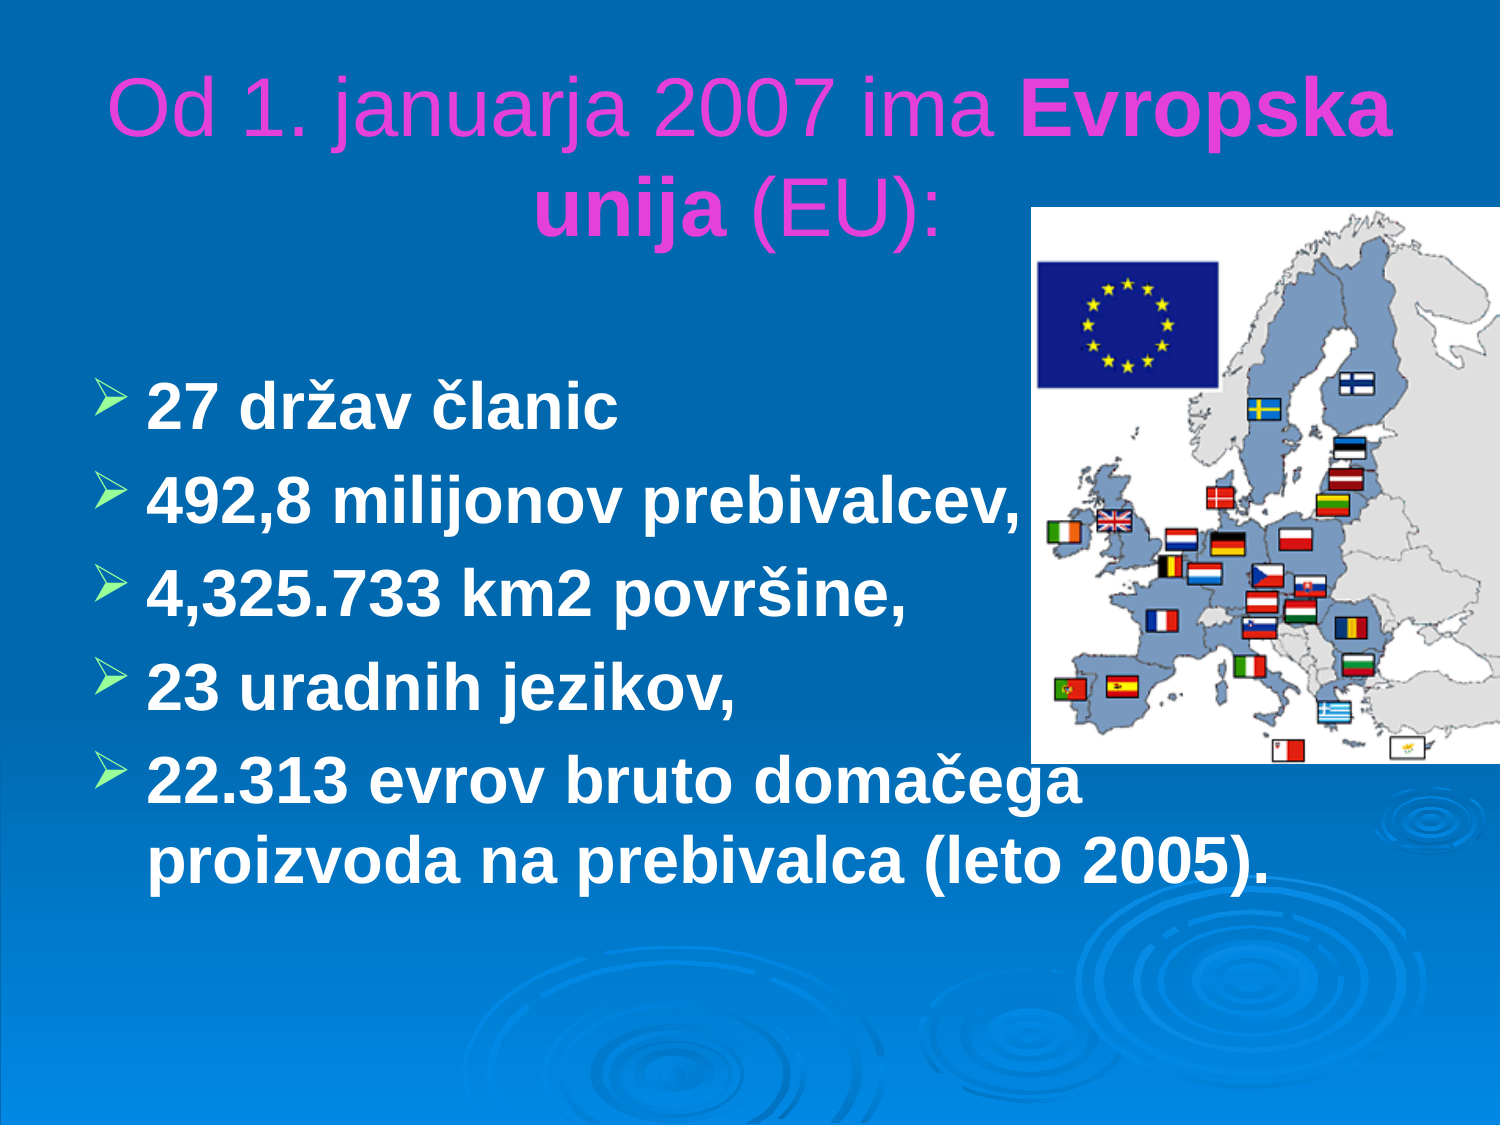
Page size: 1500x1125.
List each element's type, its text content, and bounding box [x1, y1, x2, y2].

picture [1031, 207, 1500, 764]
title Od 1. januarja 2007 ima Evropska unija (EU): [75, 45, 1425, 233]
list 27 držav članic 492,8 milijonov prebivalcev, 4,325.733 km2 površine, 23 uradnih jezikov, 22.313 evrov bruto domačega proizvoda na prebivalca (leto 2005). [75, 262, 1425, 1005]
